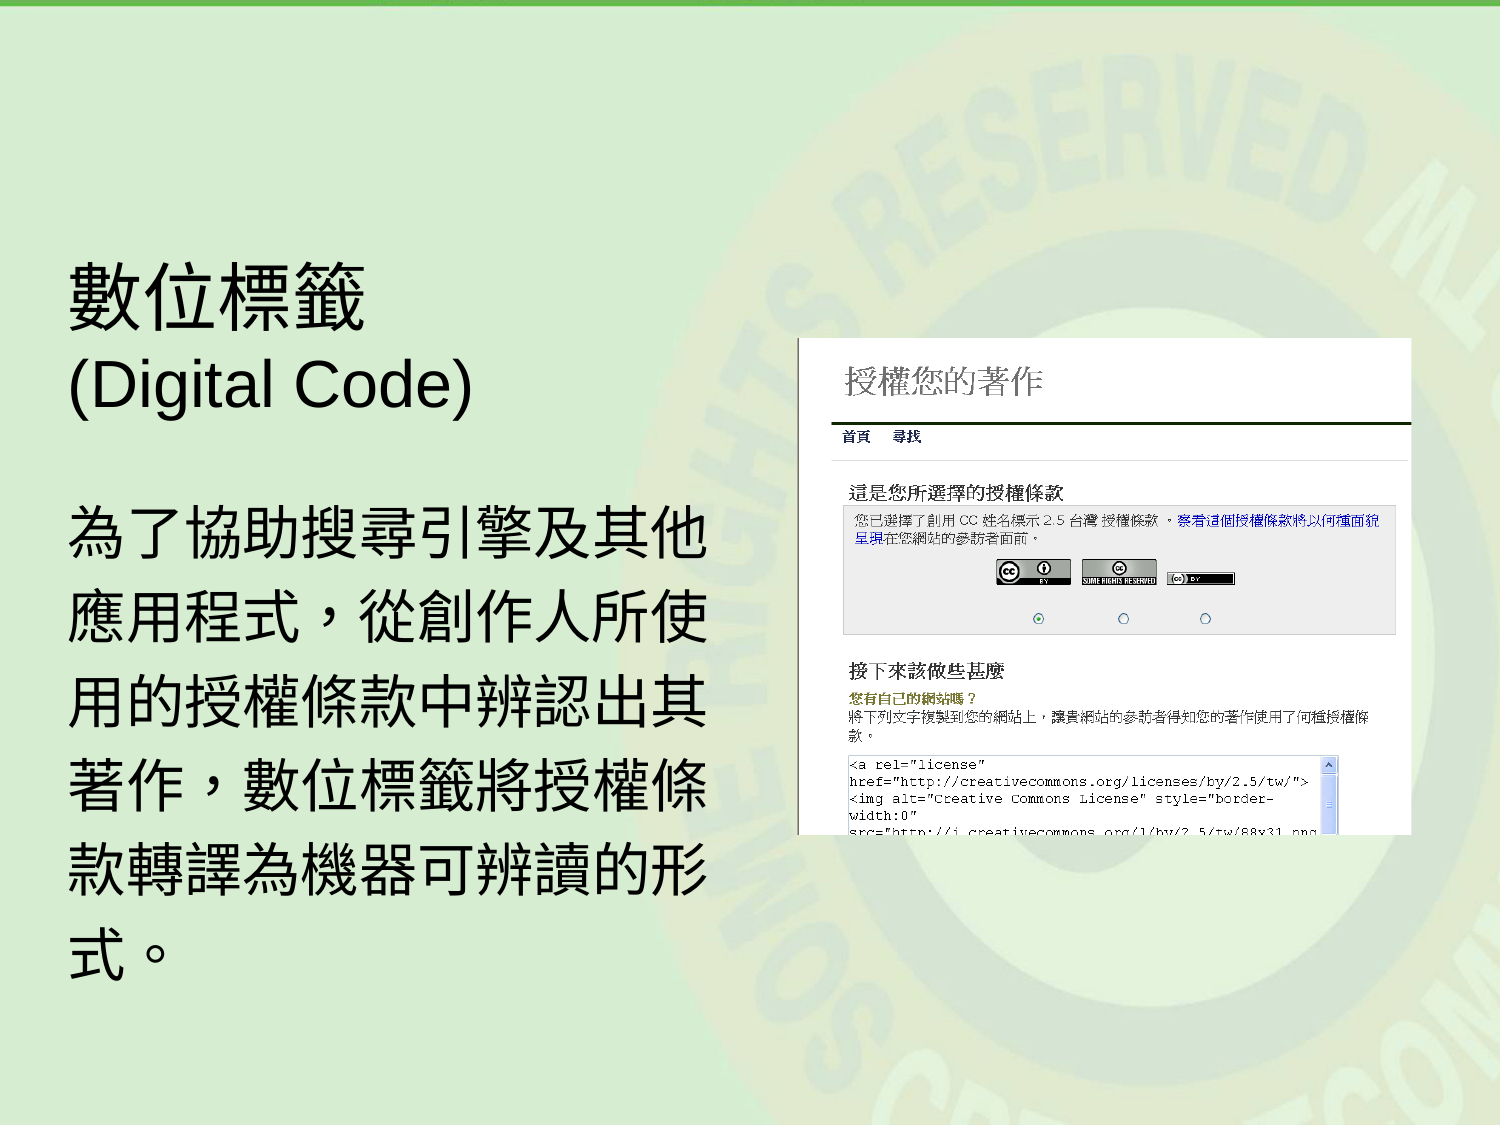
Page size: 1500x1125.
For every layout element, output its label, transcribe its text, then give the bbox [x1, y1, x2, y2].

picture [0, 0, 1500, 1125]
title 數位標籤 (Digital Code) 為了協助搜尋引擎及其他應用程式，從創作人所使用的授權條款中辨認出其著作，數位標籤將授權條款轉譯為機器可辨讀的形式。 [53, 285, 727, 1031]
